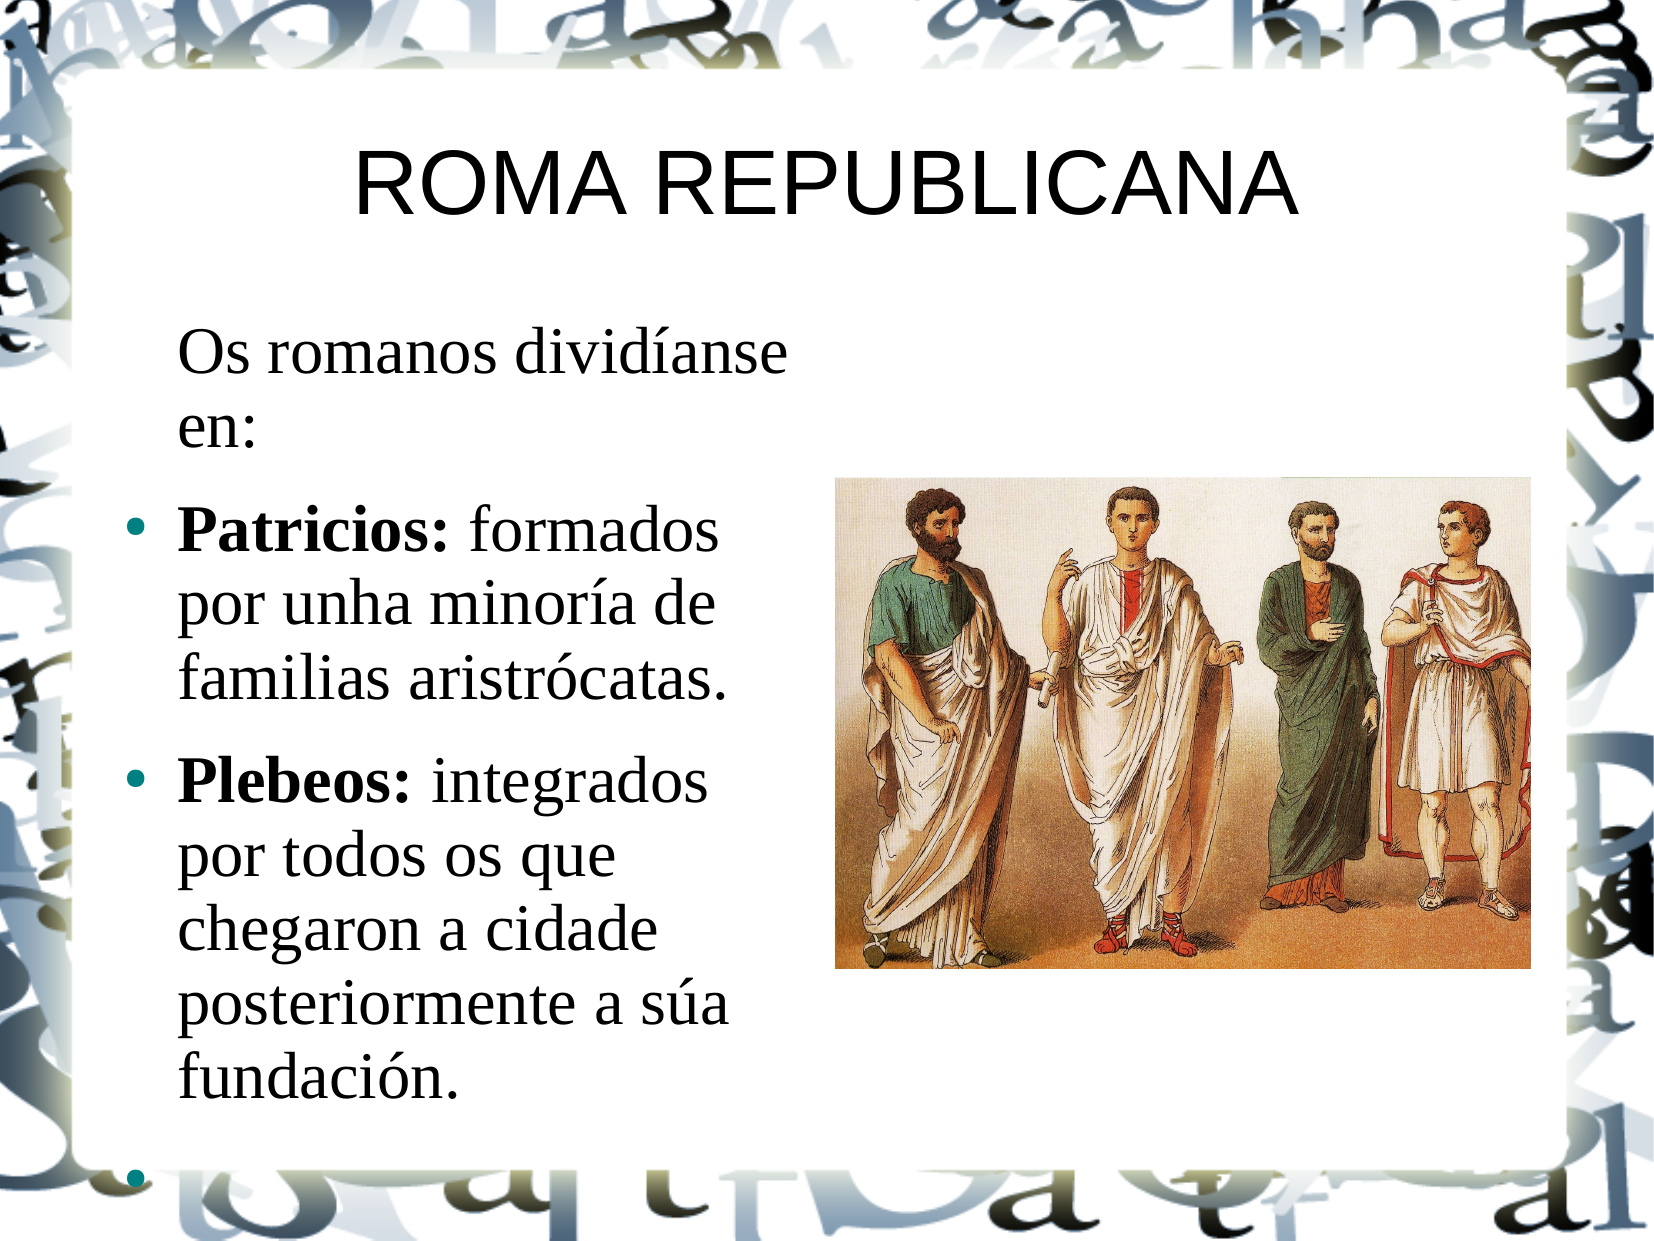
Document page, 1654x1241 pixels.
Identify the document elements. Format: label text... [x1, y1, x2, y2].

title ROMA REPUBLICANA [82, 78, 1571, 287]
list Os romanos dividíanse en: Patricios: formados por unha minoría de familias aristrócatas. Plebeos: integrados por todos os que chegaron a cidade posteriormente a súa fundación. [106, 313, 801, 1218]
picture [0, 0, 1654, 1241]
